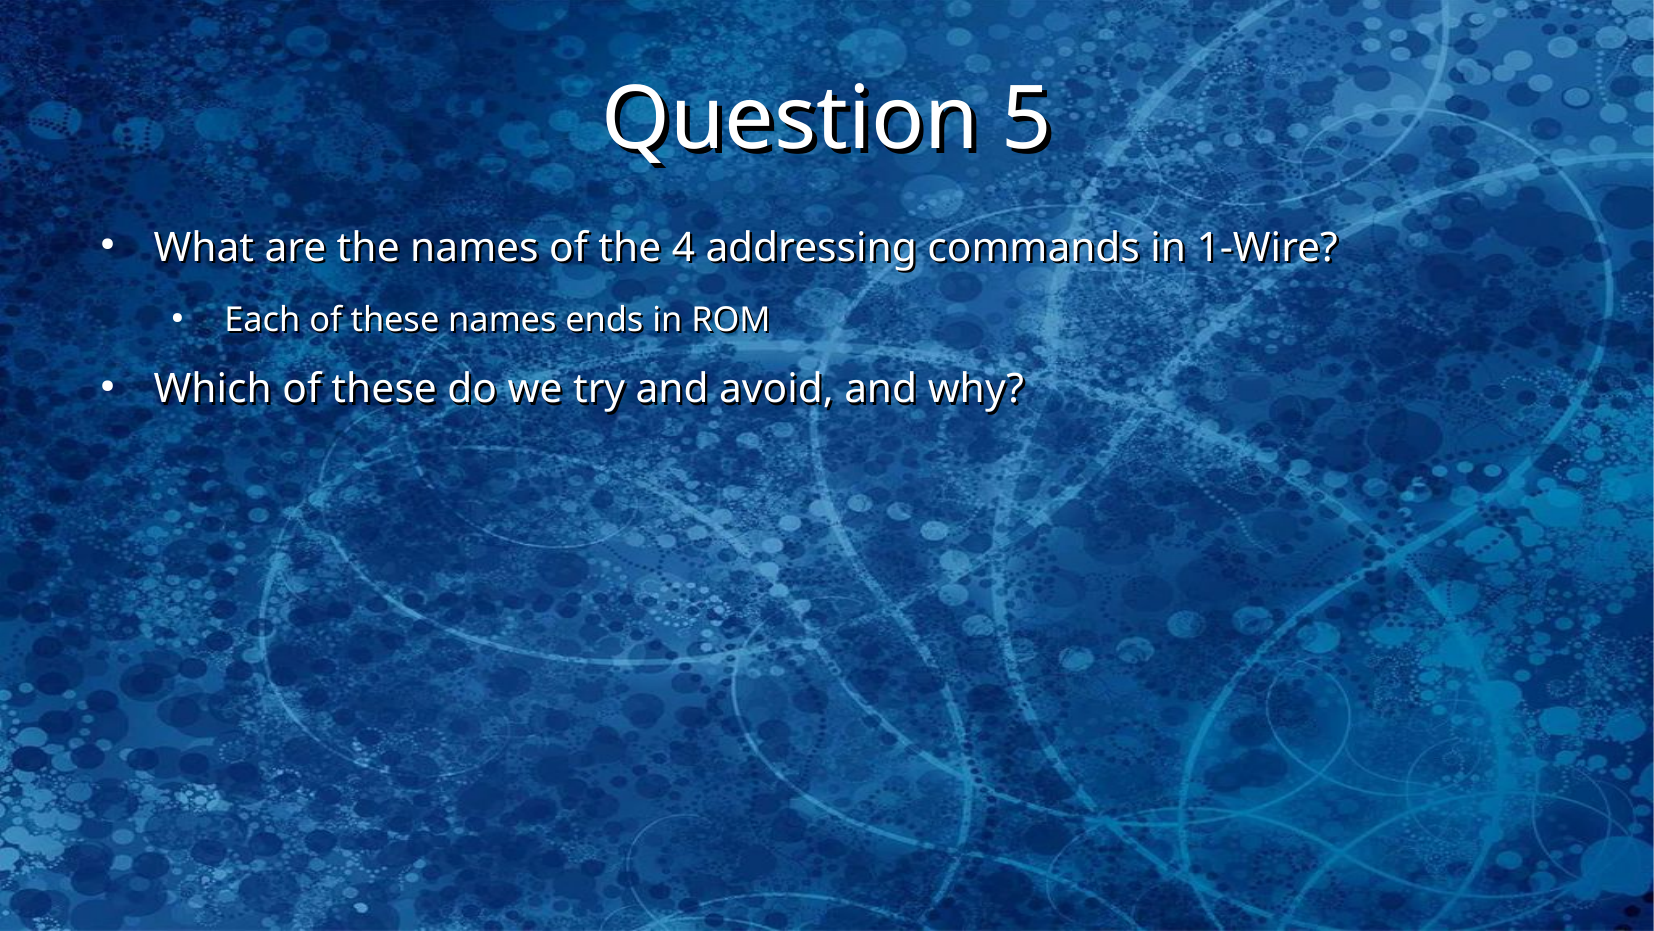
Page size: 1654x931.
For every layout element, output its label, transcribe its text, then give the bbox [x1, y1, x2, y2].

picture [0, 0, 1654, 931]
title Question 5 [82, 37, 1571, 193]
list What are the names of the 4 addressing commands in 1-Wire? Each of these names ends in ROM Which of these do we try and avoid, and why? [82, 217, 1571, 758]
